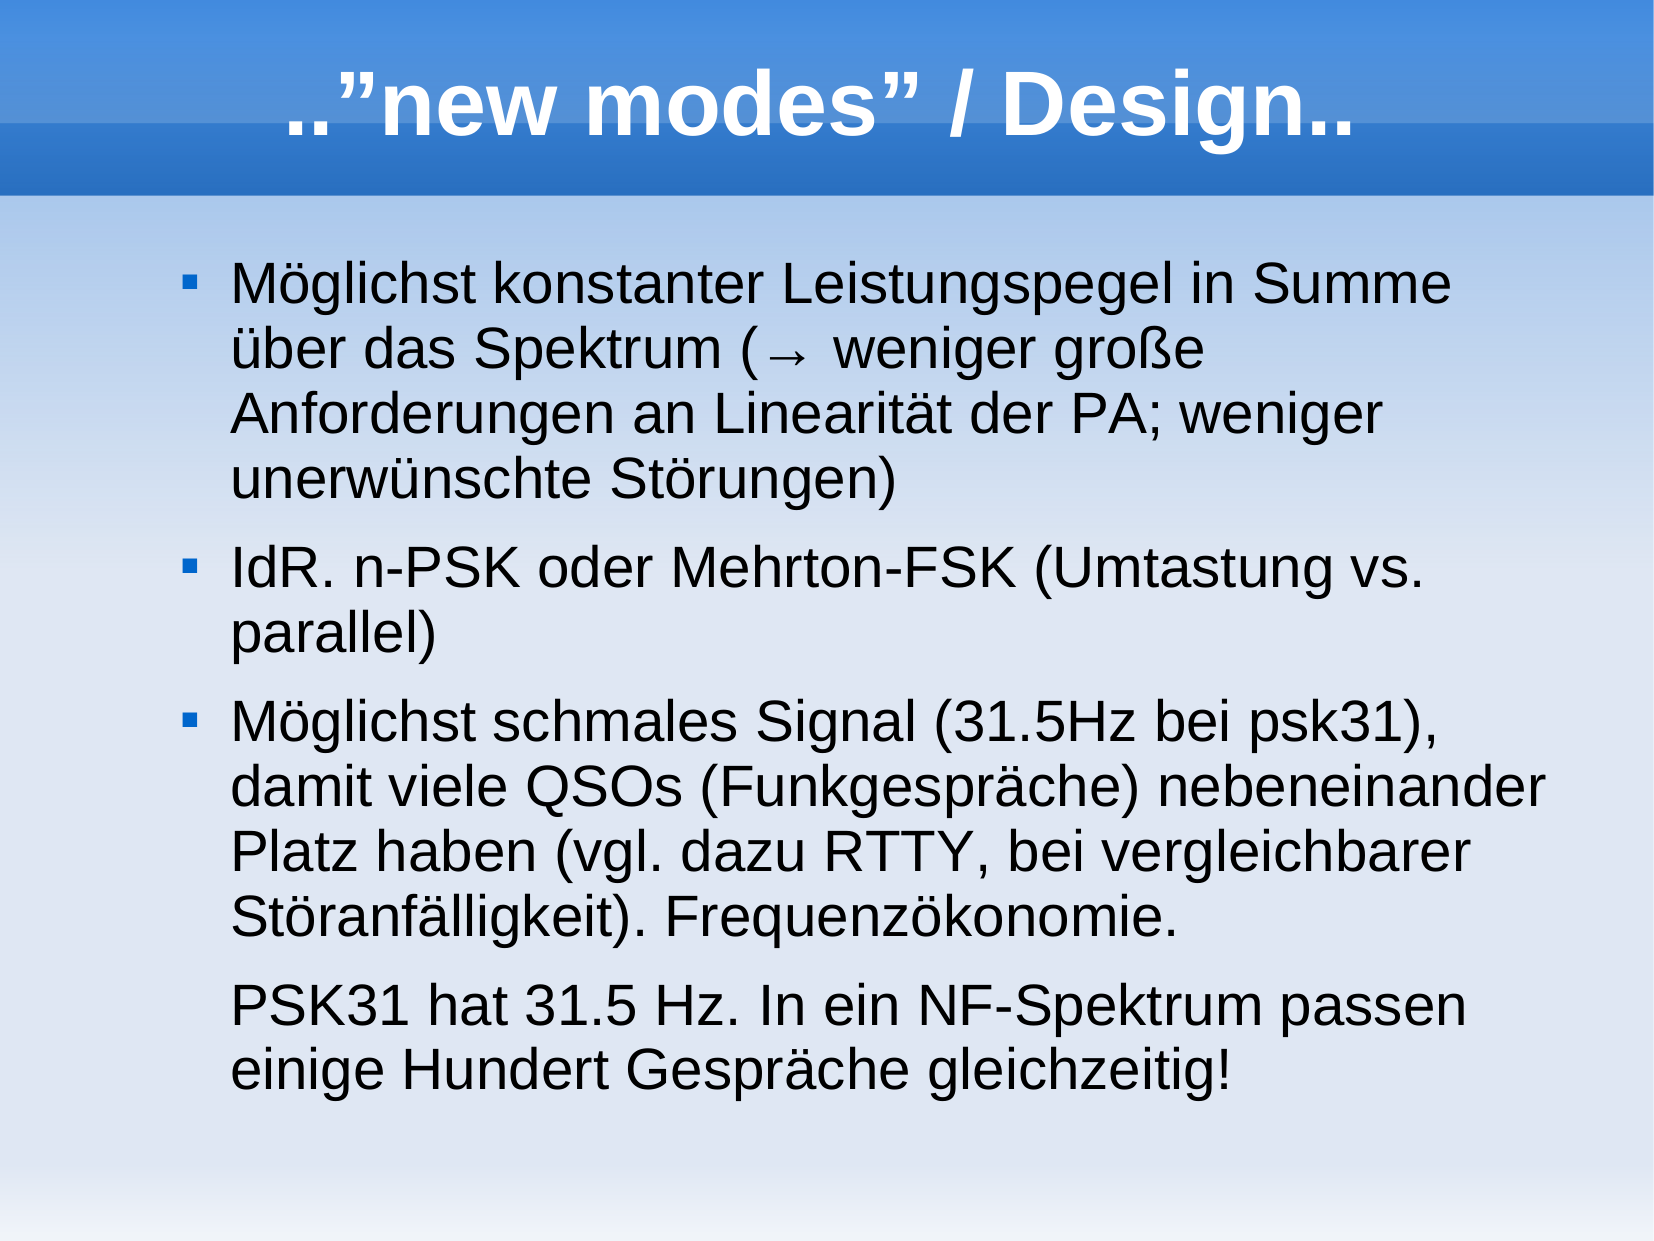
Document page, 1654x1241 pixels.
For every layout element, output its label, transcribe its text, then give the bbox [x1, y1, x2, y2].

list Möglichst konstanter Leistungspegel in Summe über das Spektrum (→ weniger große Anforderungen an Linearität der PA; weniger unerwünschte Störungen) IdR. n-PSK oder Mehrton-FSK (Umtastung vs. parallel) Möglichst schmales Signal (31.5Hz bei psk31), damit viele QSOs (Funkgespräche) nebeneinander Platz haben (vgl. dazu RTTY, bei vergleichbarer Störanfälligkeit). Frequenzökonomie. PSK31 hat 31.5 Hz. In ein NF-Spektrum passen einige Hundert Gespräche gleichzeitig! [88, 251, 1577, 1185]
title ..”new modes” / Design.. [76, 7, 1565, 200]
picture [0, 0, 1654, 1241]
